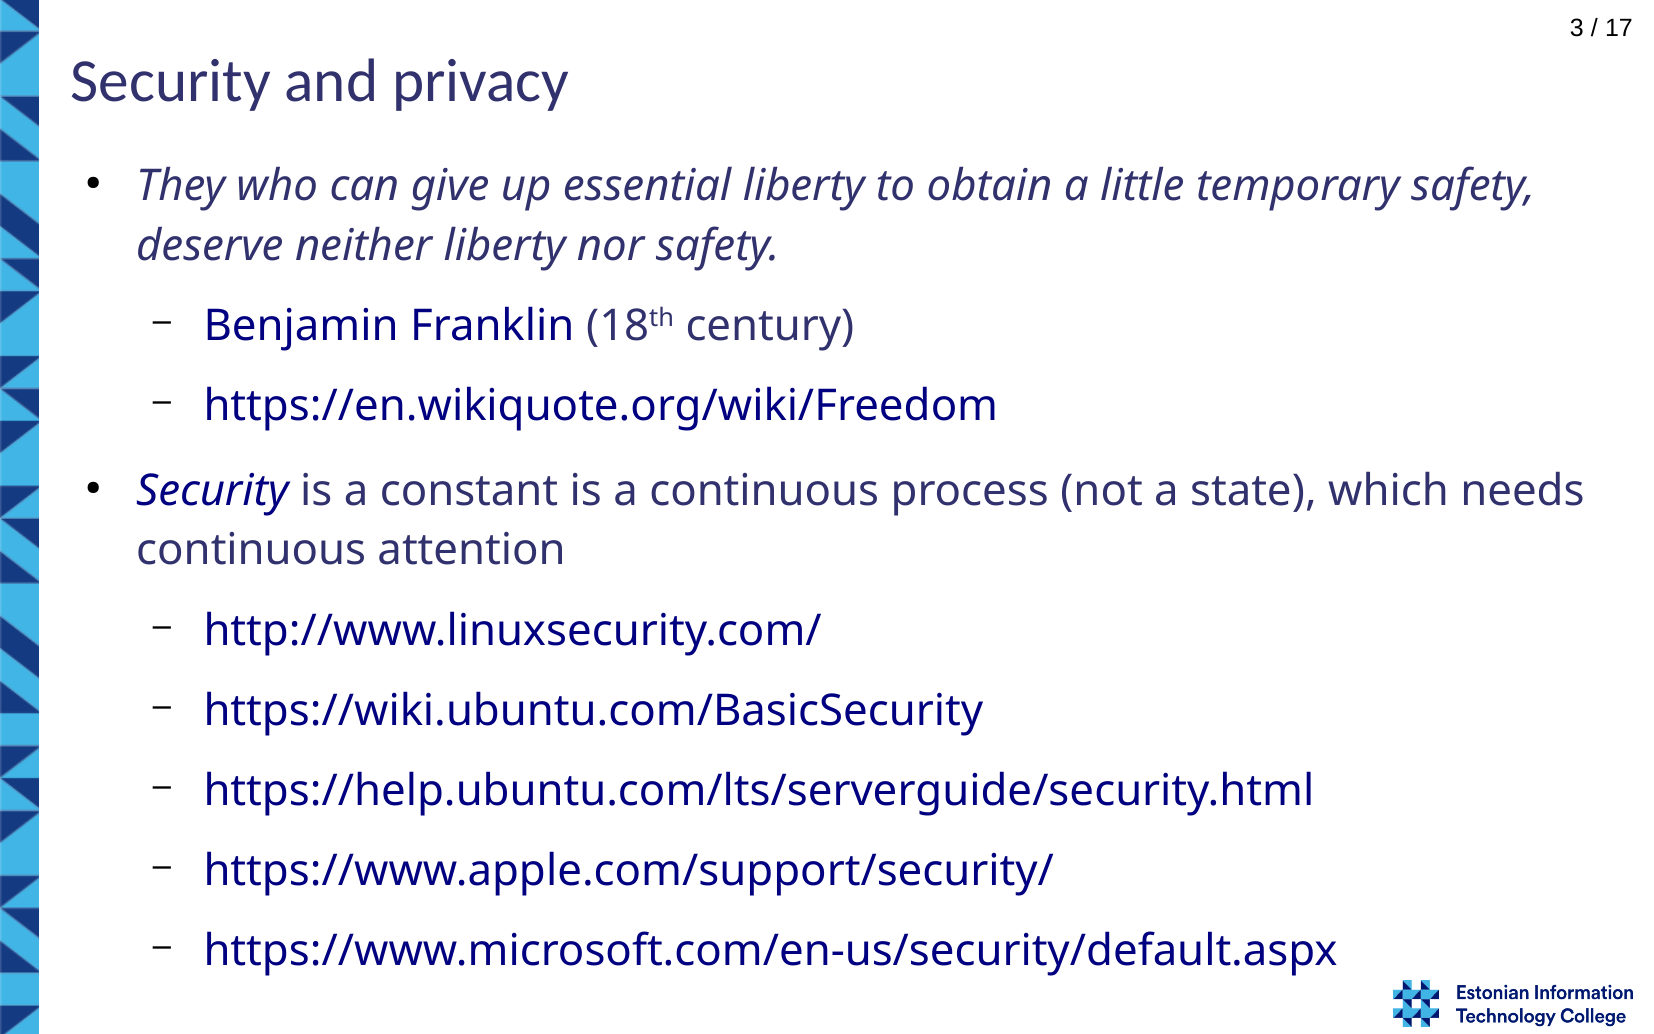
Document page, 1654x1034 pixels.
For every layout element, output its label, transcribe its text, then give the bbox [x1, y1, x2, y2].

picture [1393, 980, 1633, 1027]
title Security and privacy [70, 41, 1630, 130]
list They who can give up essential liberty to obtain a little temporary safety, deserve neither liberty nor safety. Benjamin Franklin (18th century) https://en.wikiquote.org/wiki/Freedom Security is a constant is a continuous process (not a state), which needs continuous attention http://www.linuxsecurity.com/ https://wiki.ubuntu.com/BasicSecurity https://help.ubuntu.com/lts/serverguide/security.html https://www.apple.com/support/security/ https://www.microsoft.com/en-us/security/default.aspx [68, 153, 1630, 981]
